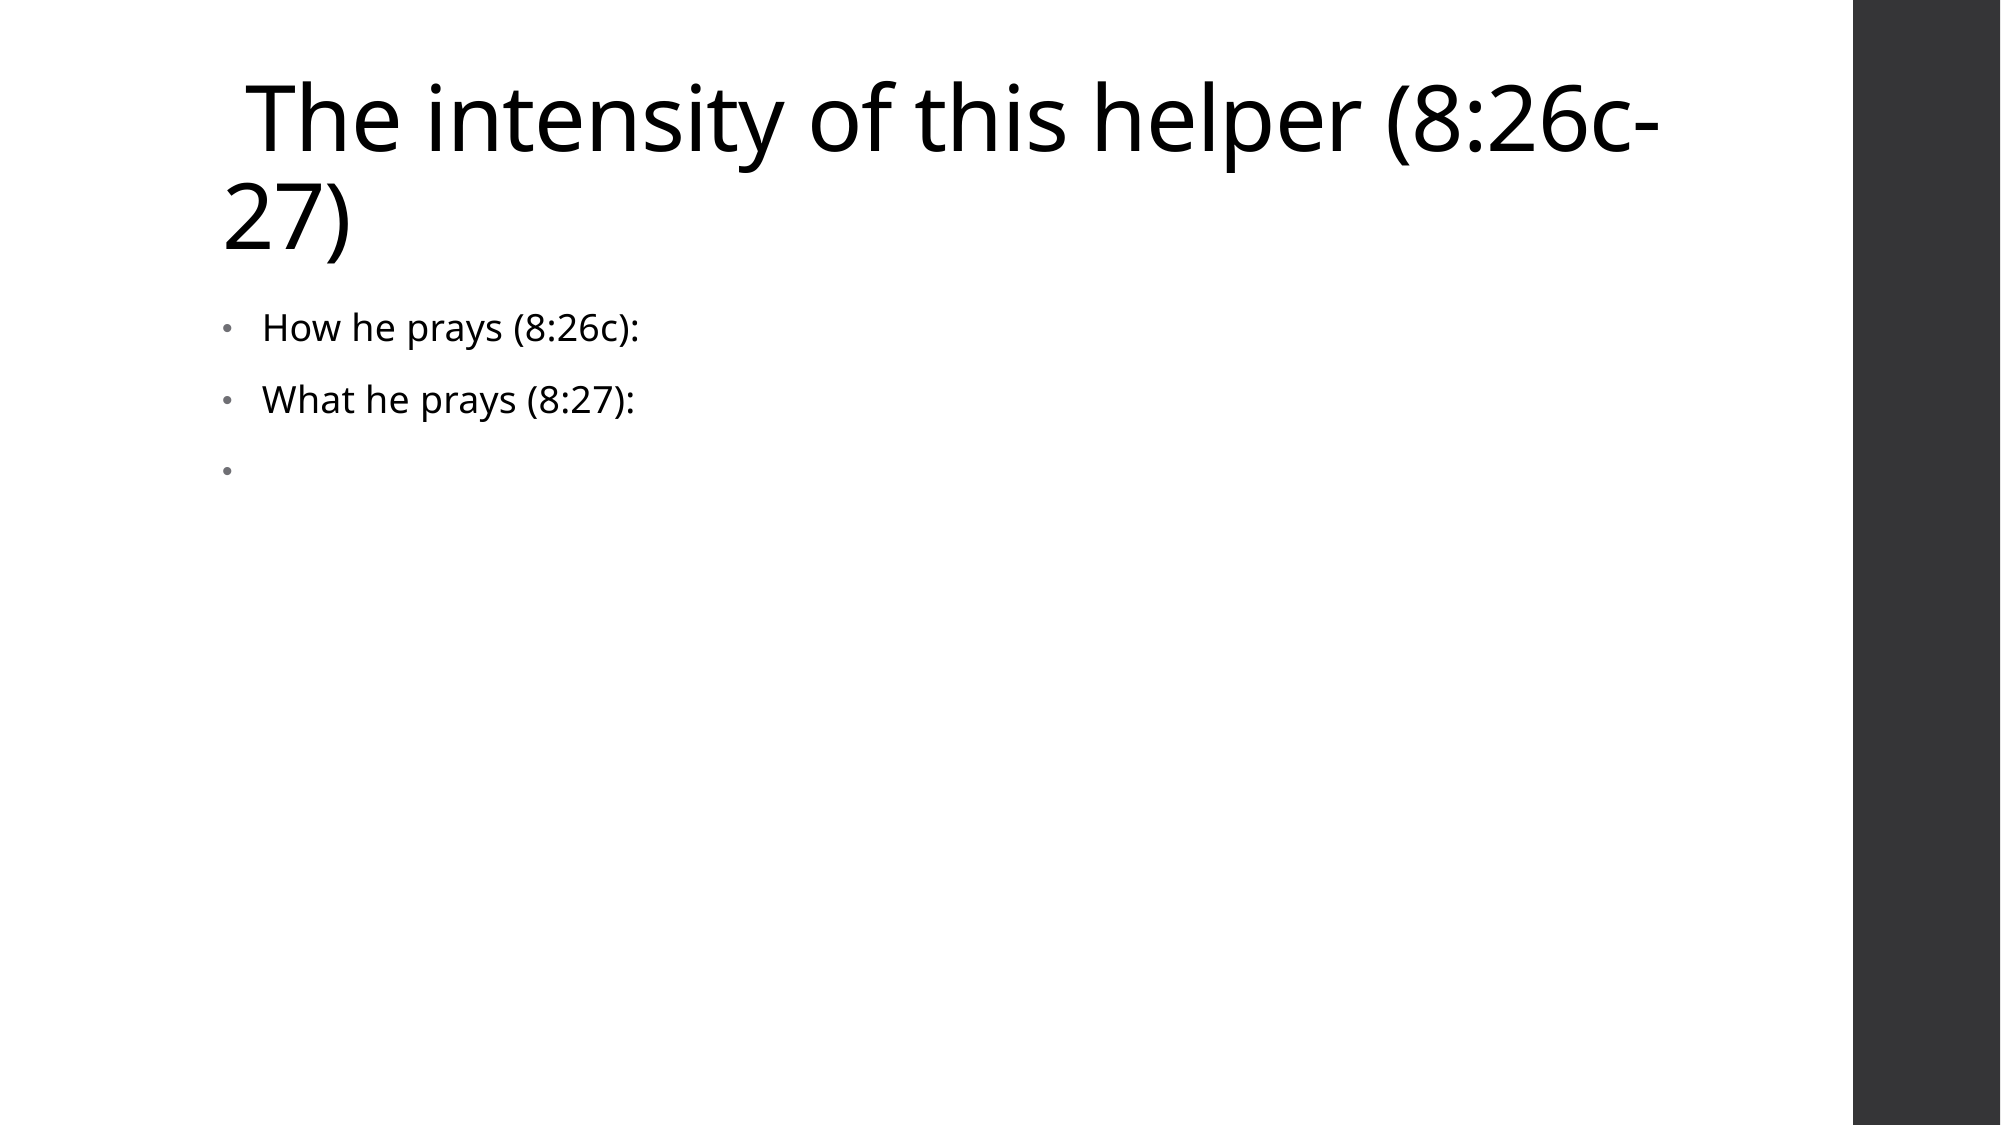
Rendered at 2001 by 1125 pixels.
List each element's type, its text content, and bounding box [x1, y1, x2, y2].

title The intensity of this helper (8:26c-27) [206, 60, 1797, 278]
list How he prays (8:26c): What he prays (8:27): [206, 299, 1617, 1014]
